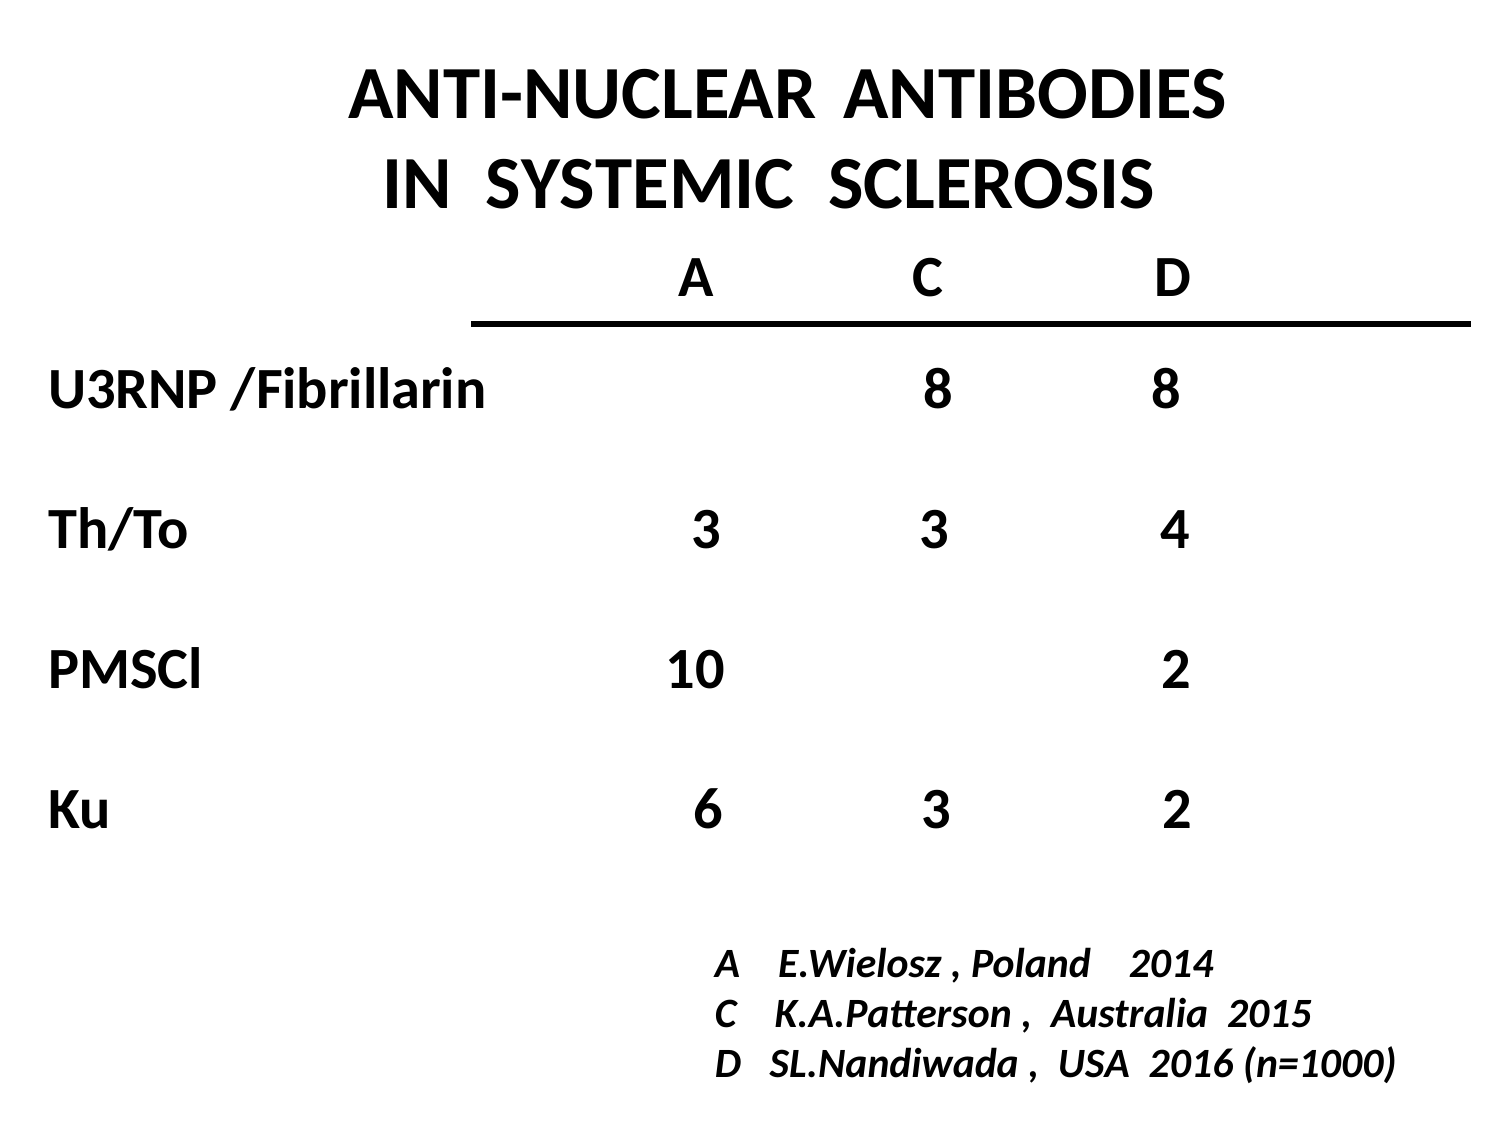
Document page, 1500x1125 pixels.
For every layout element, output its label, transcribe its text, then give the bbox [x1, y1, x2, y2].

text_box A C D [623, 230, 1215, 317]
text_box A E.Wielosz , Poland 2014 C K.A.Patterson , Australia 2015 D SL.Nandiwada , USA 2016 (n=1000) [699, 928, 1416, 1096]
text_box U3RNP /Fibrillarin 8 8 Th/To 3 3 4 PMSCl 10 2 Ku 6 3 2 [33, 342, 1370, 853]
text_box ANTI-NUCLEAR ANTIBODIES IN SYSTEMIC SCLEROSIS [333, 35, 1251, 233]
